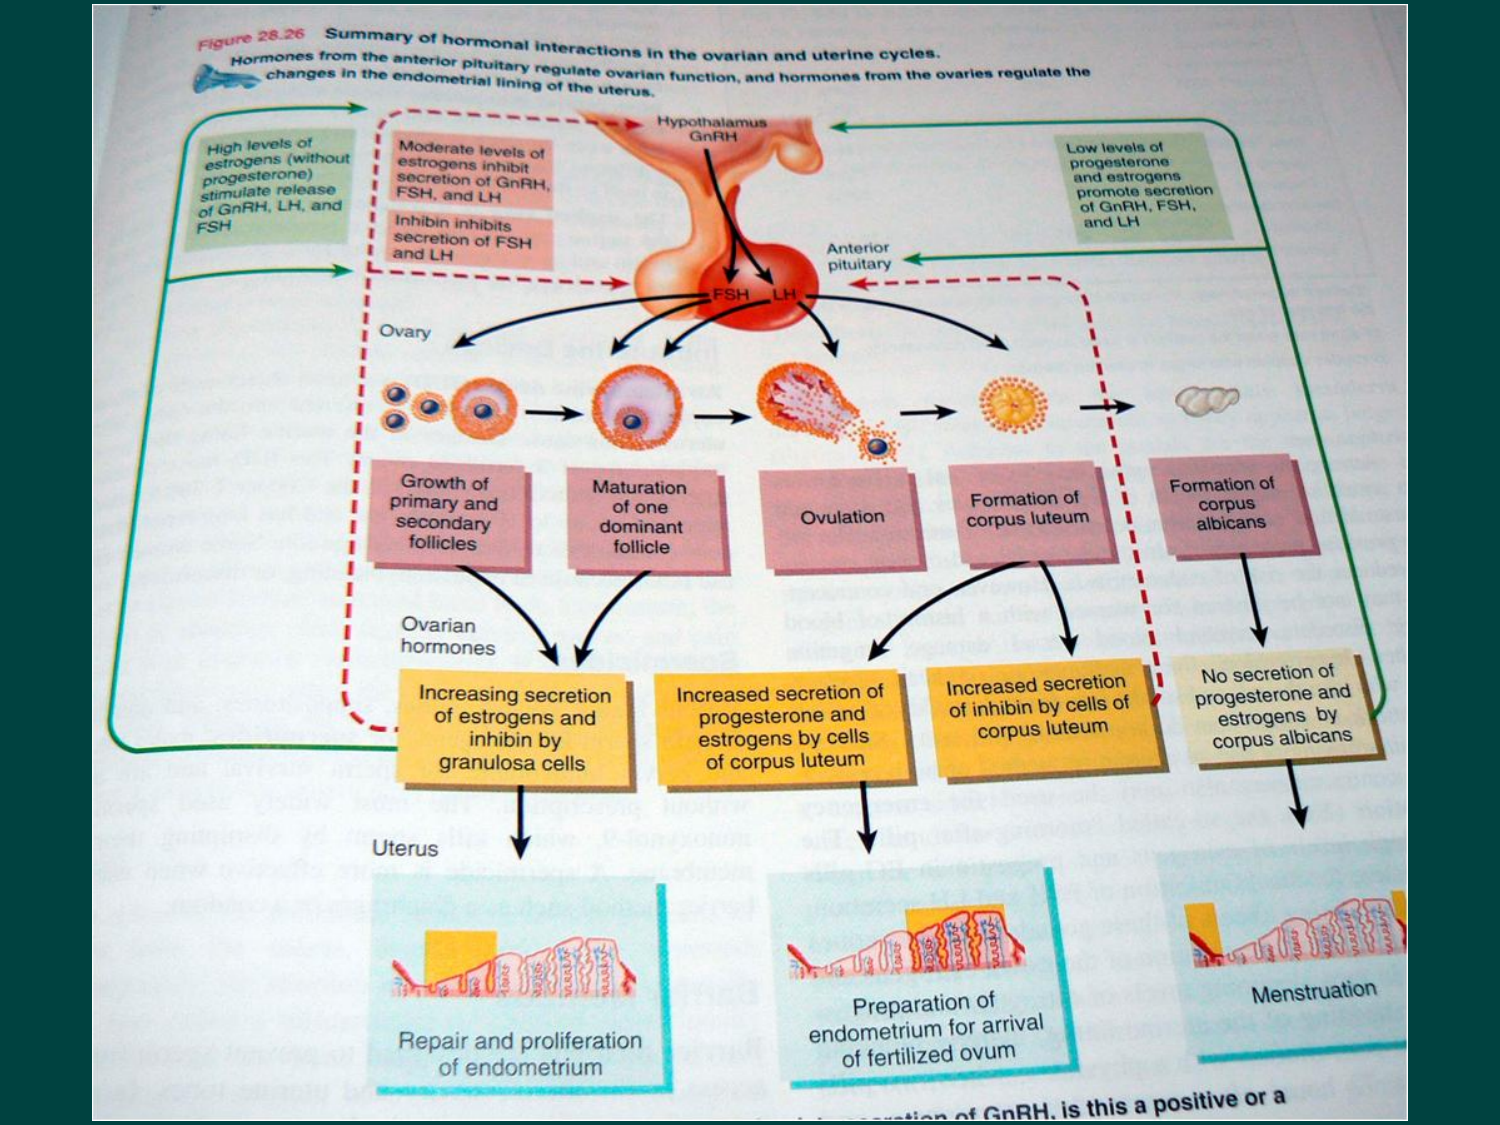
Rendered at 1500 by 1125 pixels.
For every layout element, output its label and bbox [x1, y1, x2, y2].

picture [92, 4, 1408, 1121]
